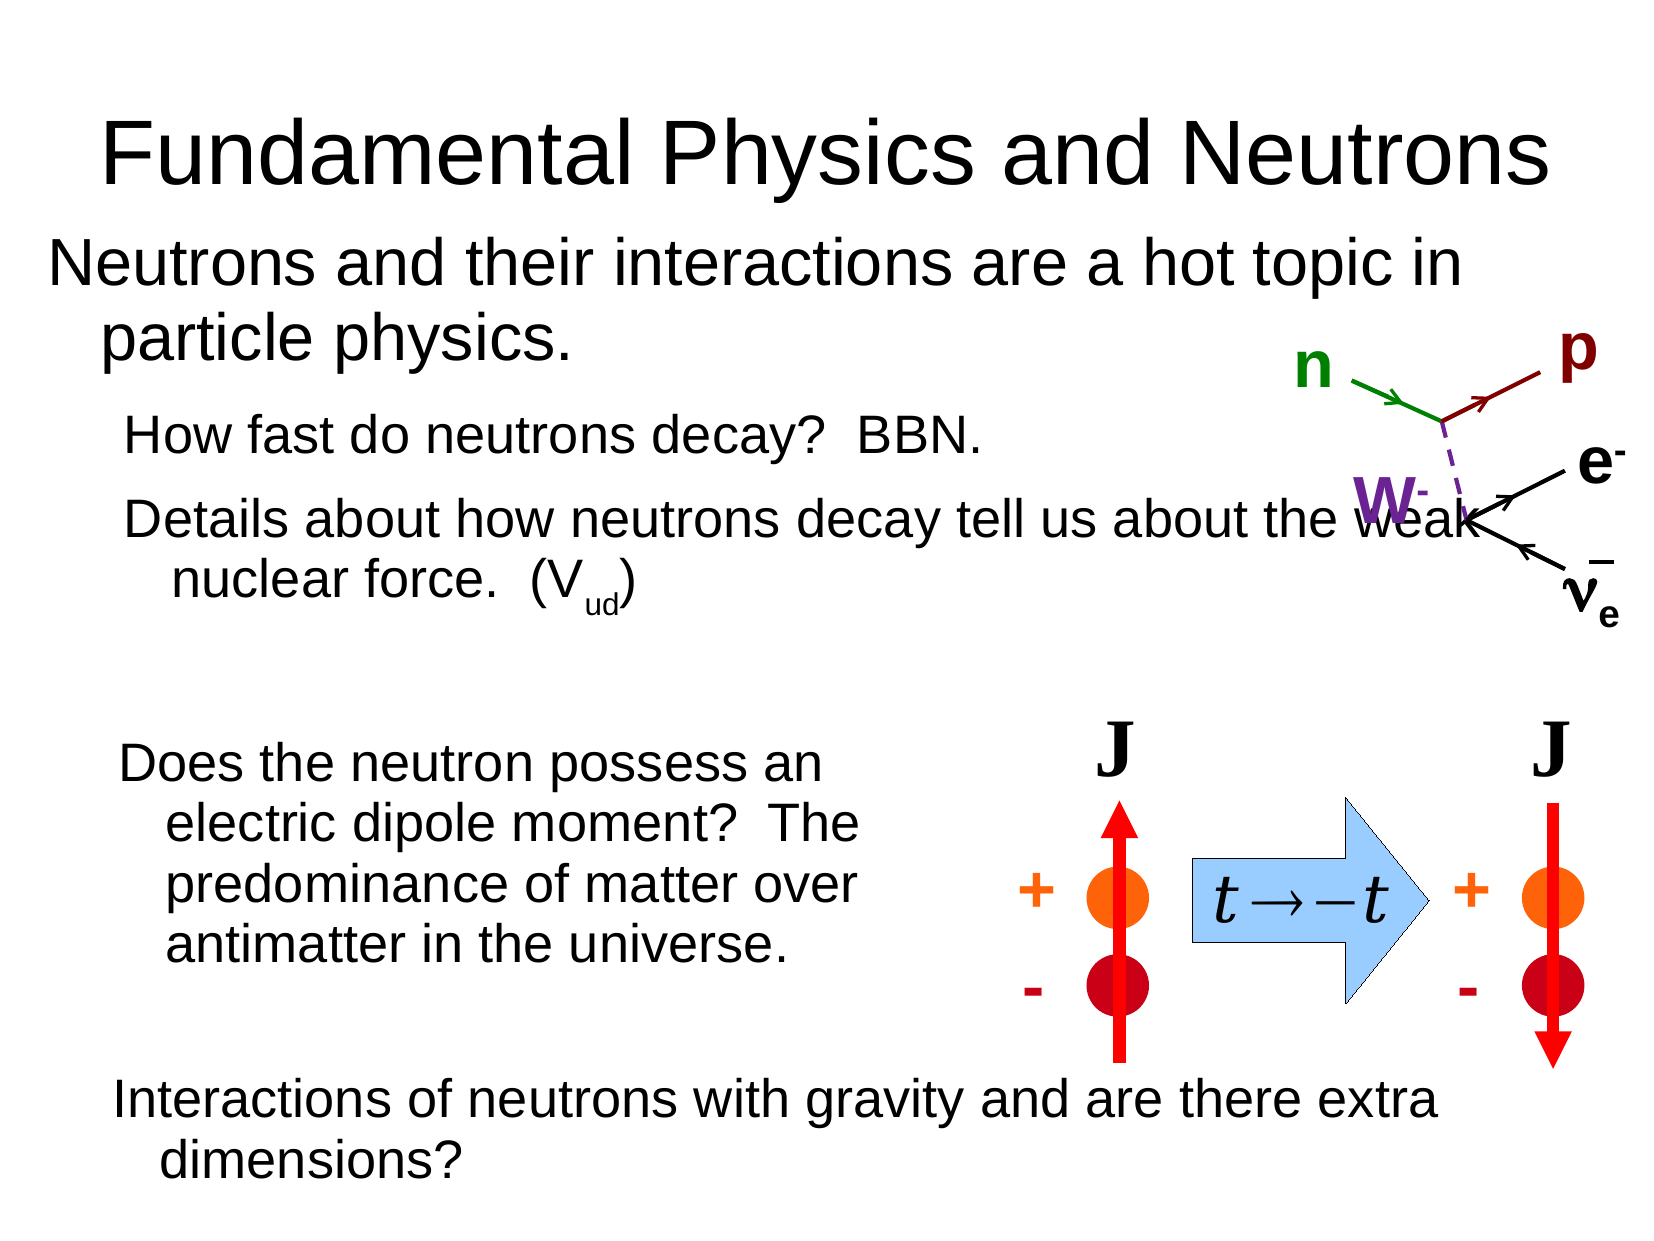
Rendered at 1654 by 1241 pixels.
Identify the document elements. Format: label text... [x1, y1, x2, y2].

text_box p [1544, 301, 1615, 393]
text_box n [1278, 319, 1349, 410]
text_box - [1439, 974, 1492, 1065]
title Fundamental Physics and Neutrons [82, 56, 1571, 250]
text_box [1559, 954, 1585, 1017]
text_box W- [1338, 455, 1445, 546]
text_box [1521, 954, 1547, 1017]
list Does the neutron possess an electric dipole moment? The predominance of matter over antimatter in the universe. [23, 732, 981, 1068]
chart [1206, 859, 1396, 938]
text_box [1192, 797, 1430, 1004]
text_box - [1007, 941, 1060, 1032]
list Interactions of neutrons with gravity and are there extra dimensions? [17, 1068, 1654, 1204]
text_box [1521, 867, 1547, 929]
text_box [1086, 954, 1113, 1017]
text_box [1126, 867, 1150, 929]
text_box e- [1562, 415, 1642, 506]
text_box - [1442, 941, 1495, 1032]
text_box [1559, 867, 1585, 929]
chart [1082, 679, 1152, 797]
text_box e [1548, 542, 1635, 643]
text_box + [1002, 844, 1071, 935]
text_box [1126, 955, 1150, 1016]
text_box [1086, 866, 1113, 929]
text_box + [1437, 844, 1507, 935]
list Neutrons and their interactions are a hot topic in particle physics. How fast do neutrons decay? BBN. Details about how neutrons decay tell us about the weak nuclear force. (Vud) [29, 225, 1506, 739]
chart [1517, 679, 1587, 797]
